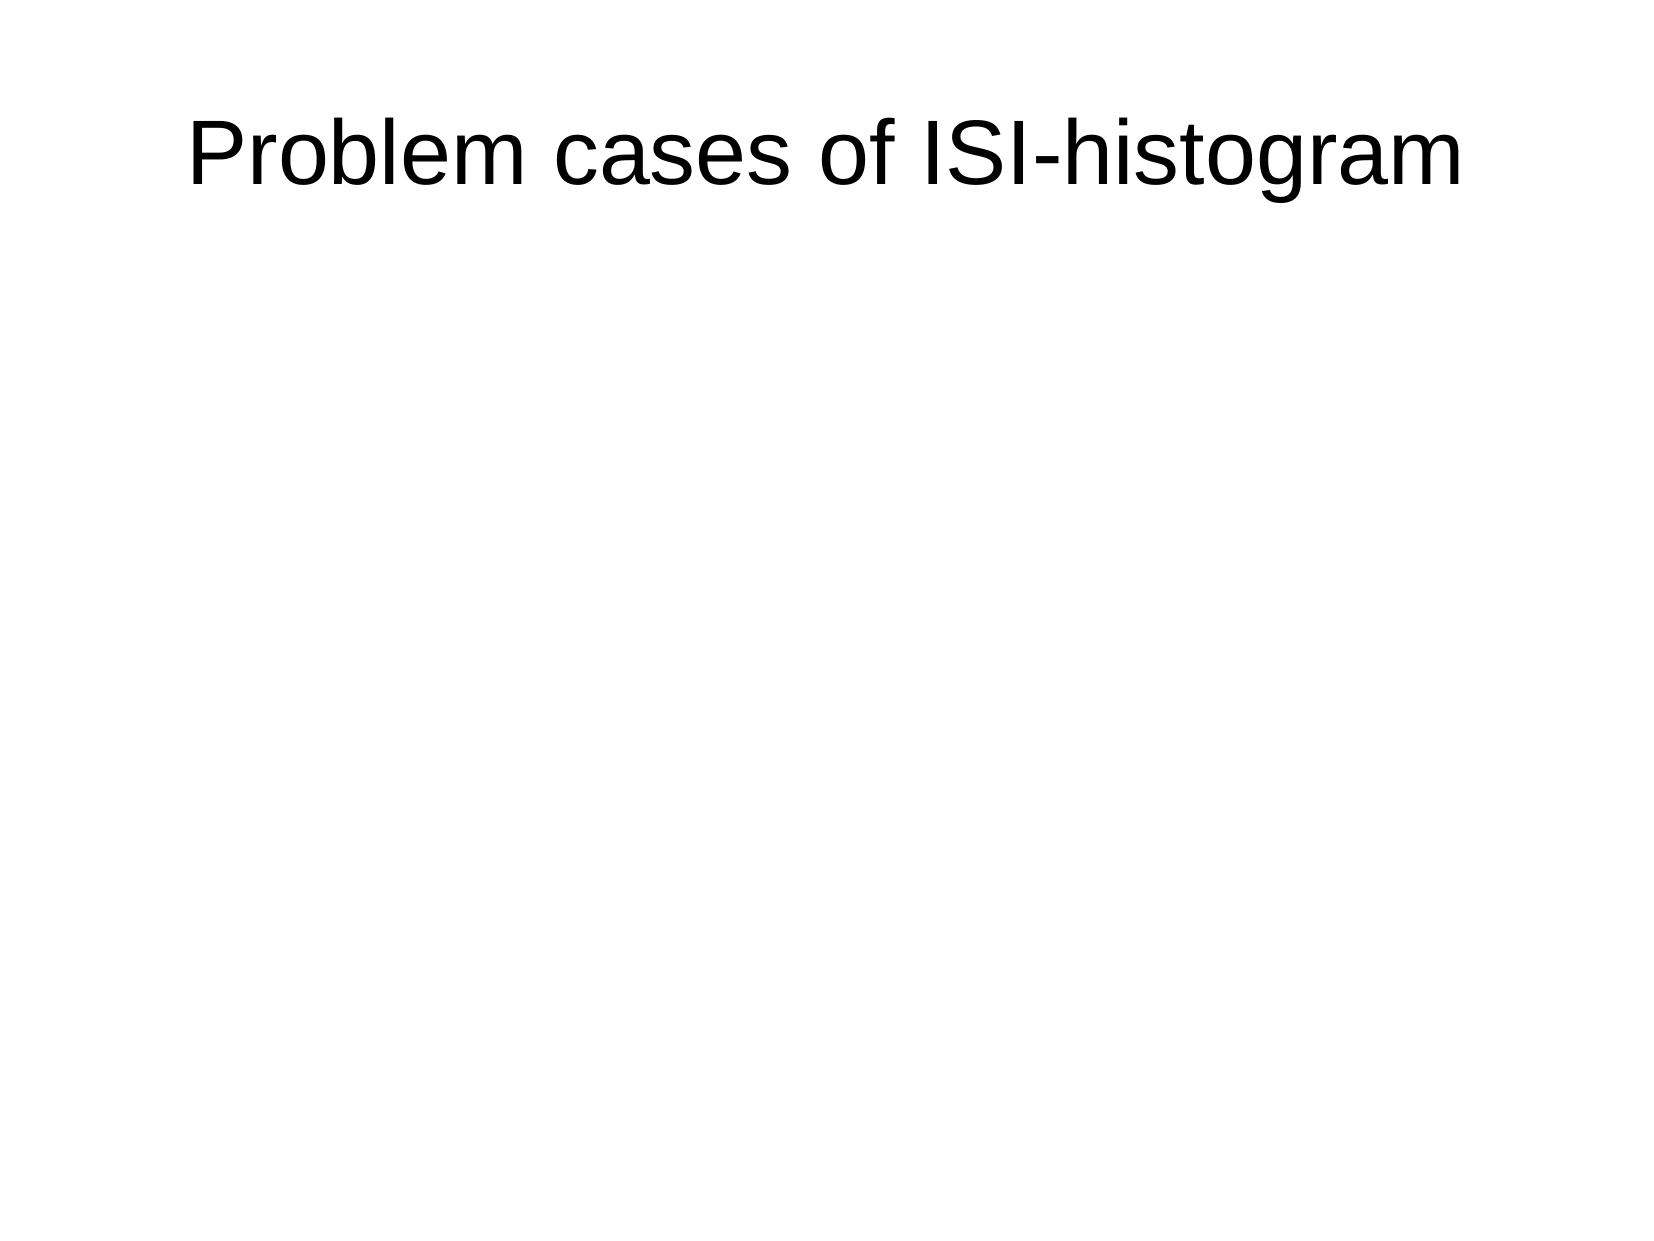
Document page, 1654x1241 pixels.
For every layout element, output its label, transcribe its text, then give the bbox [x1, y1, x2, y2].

title Problem cases of ISI-histogram [82, 49, 1571, 257]
